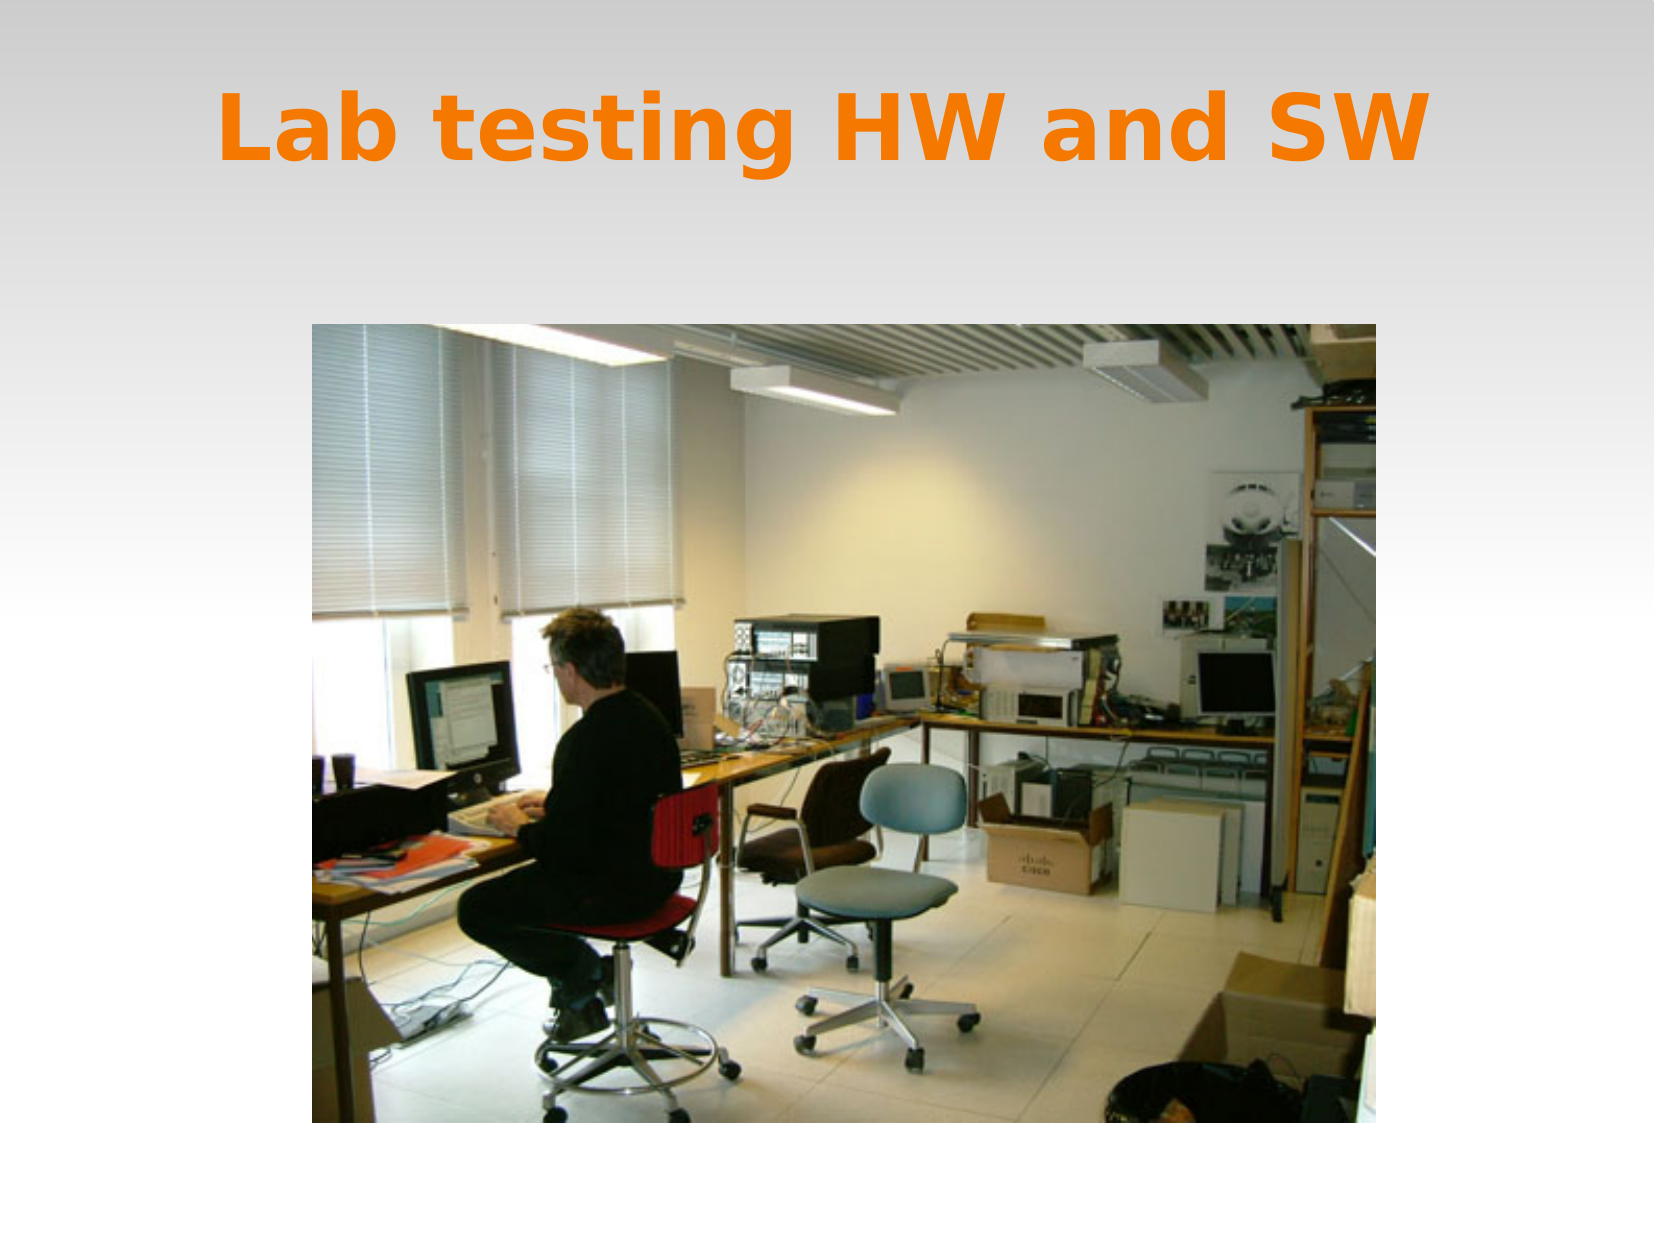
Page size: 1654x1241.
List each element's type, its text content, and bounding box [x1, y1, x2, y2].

title Lab testing HW and SW [118, 24, 1531, 233]
picture [312, 324, 1376, 1123]
